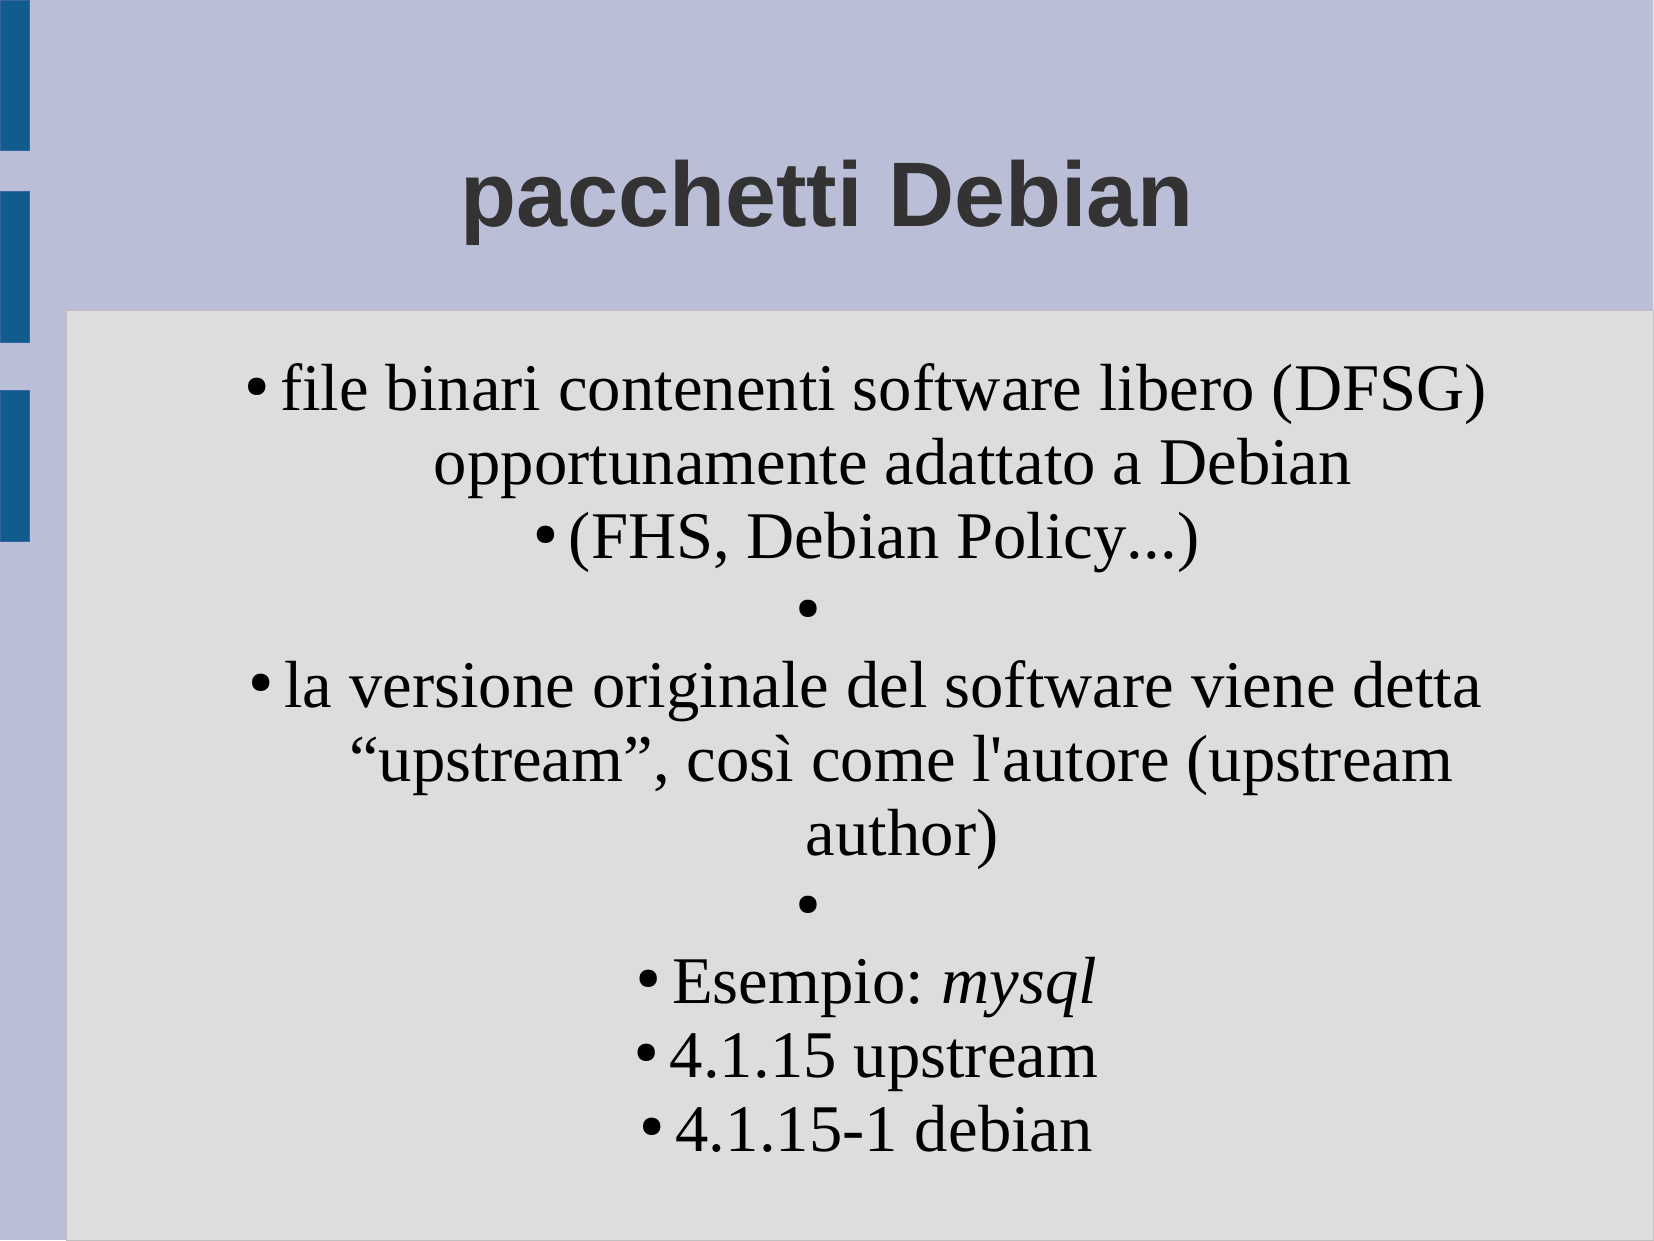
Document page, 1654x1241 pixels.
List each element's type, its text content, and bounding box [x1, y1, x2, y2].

subtitle file binari contenenti software libero (DFSG) opportunamente adattato a Debian (FHS, Debian Policy...) la versione originale del software viene detta “upstream”, così come l'autore (upstream author) Esempio: mysql 4.1.15 upstream 4.1.15-1 debian [125, 354, 1538, 1163]
title pacchetti Debian [121, 91, 1534, 299]
